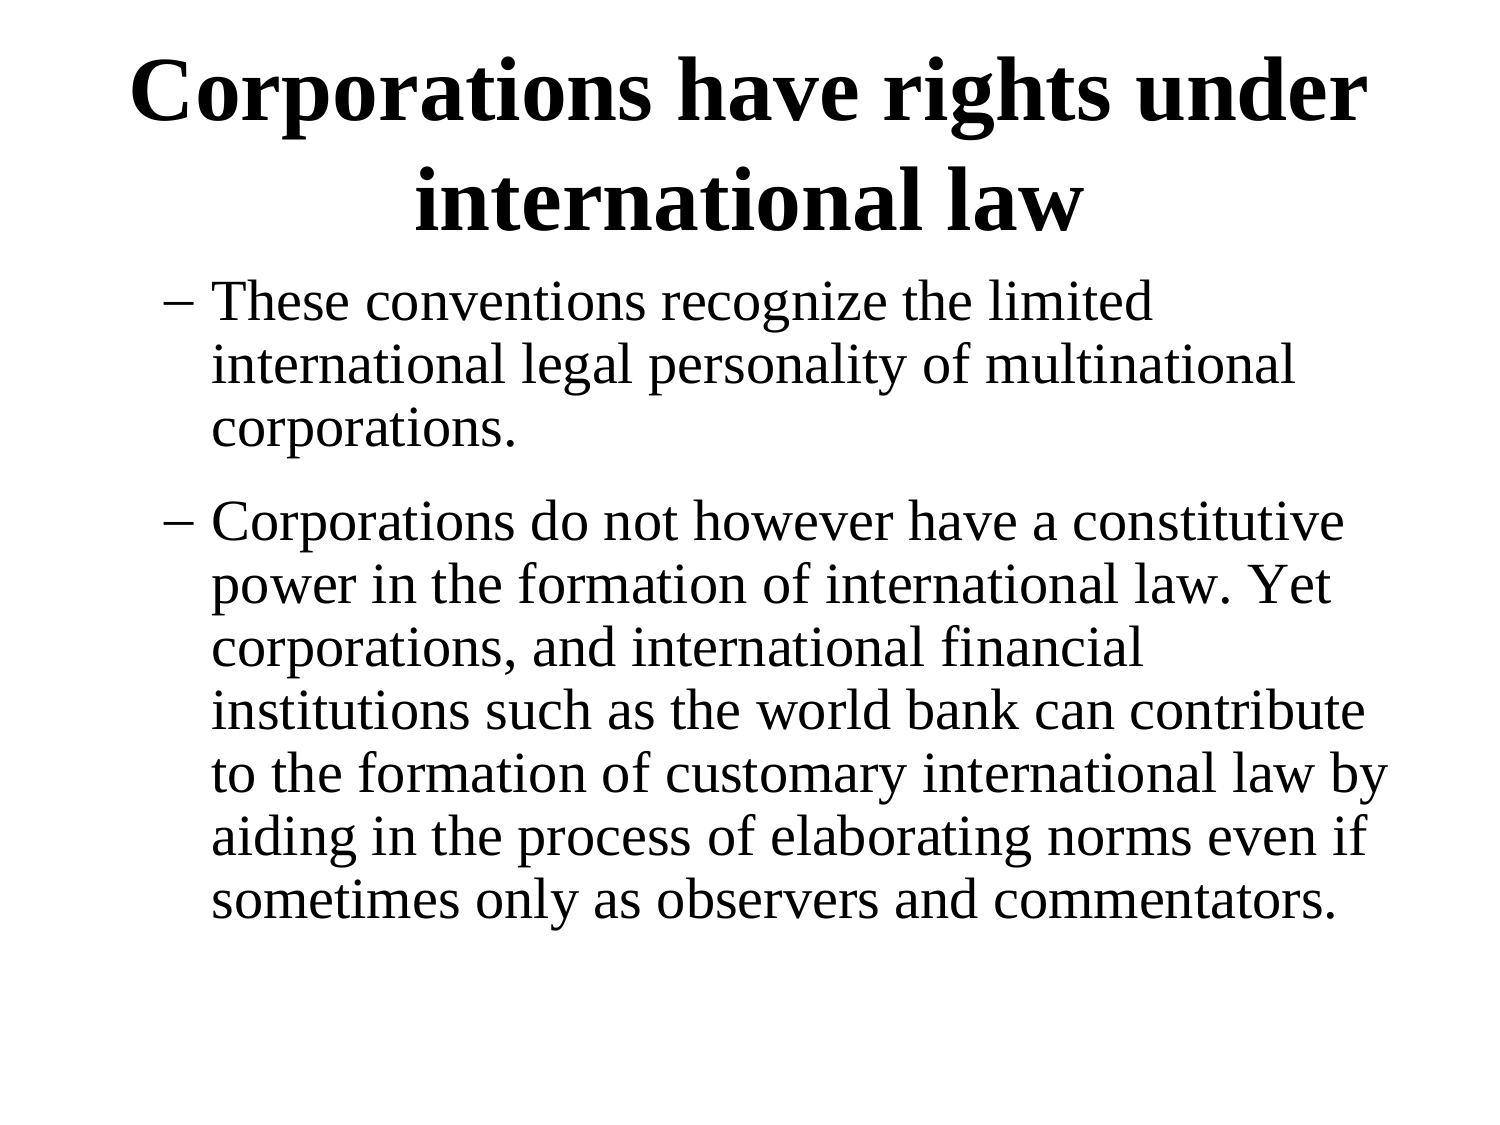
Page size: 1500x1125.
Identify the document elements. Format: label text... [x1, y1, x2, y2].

list These conventions recognize the limited international legal personality of multinational corporations. Corporations do not however have a constitutive power in the formation of international law. Yet corporations, and international financial institutions such as the world bank can contribute to the formation of customary international law by aiding in the process of elaborating norms even if sometimes only as observers and commentators. [75, 262, 1426, 1005]
title Corporations have rights under international law [75, 45, 1426, 233]
